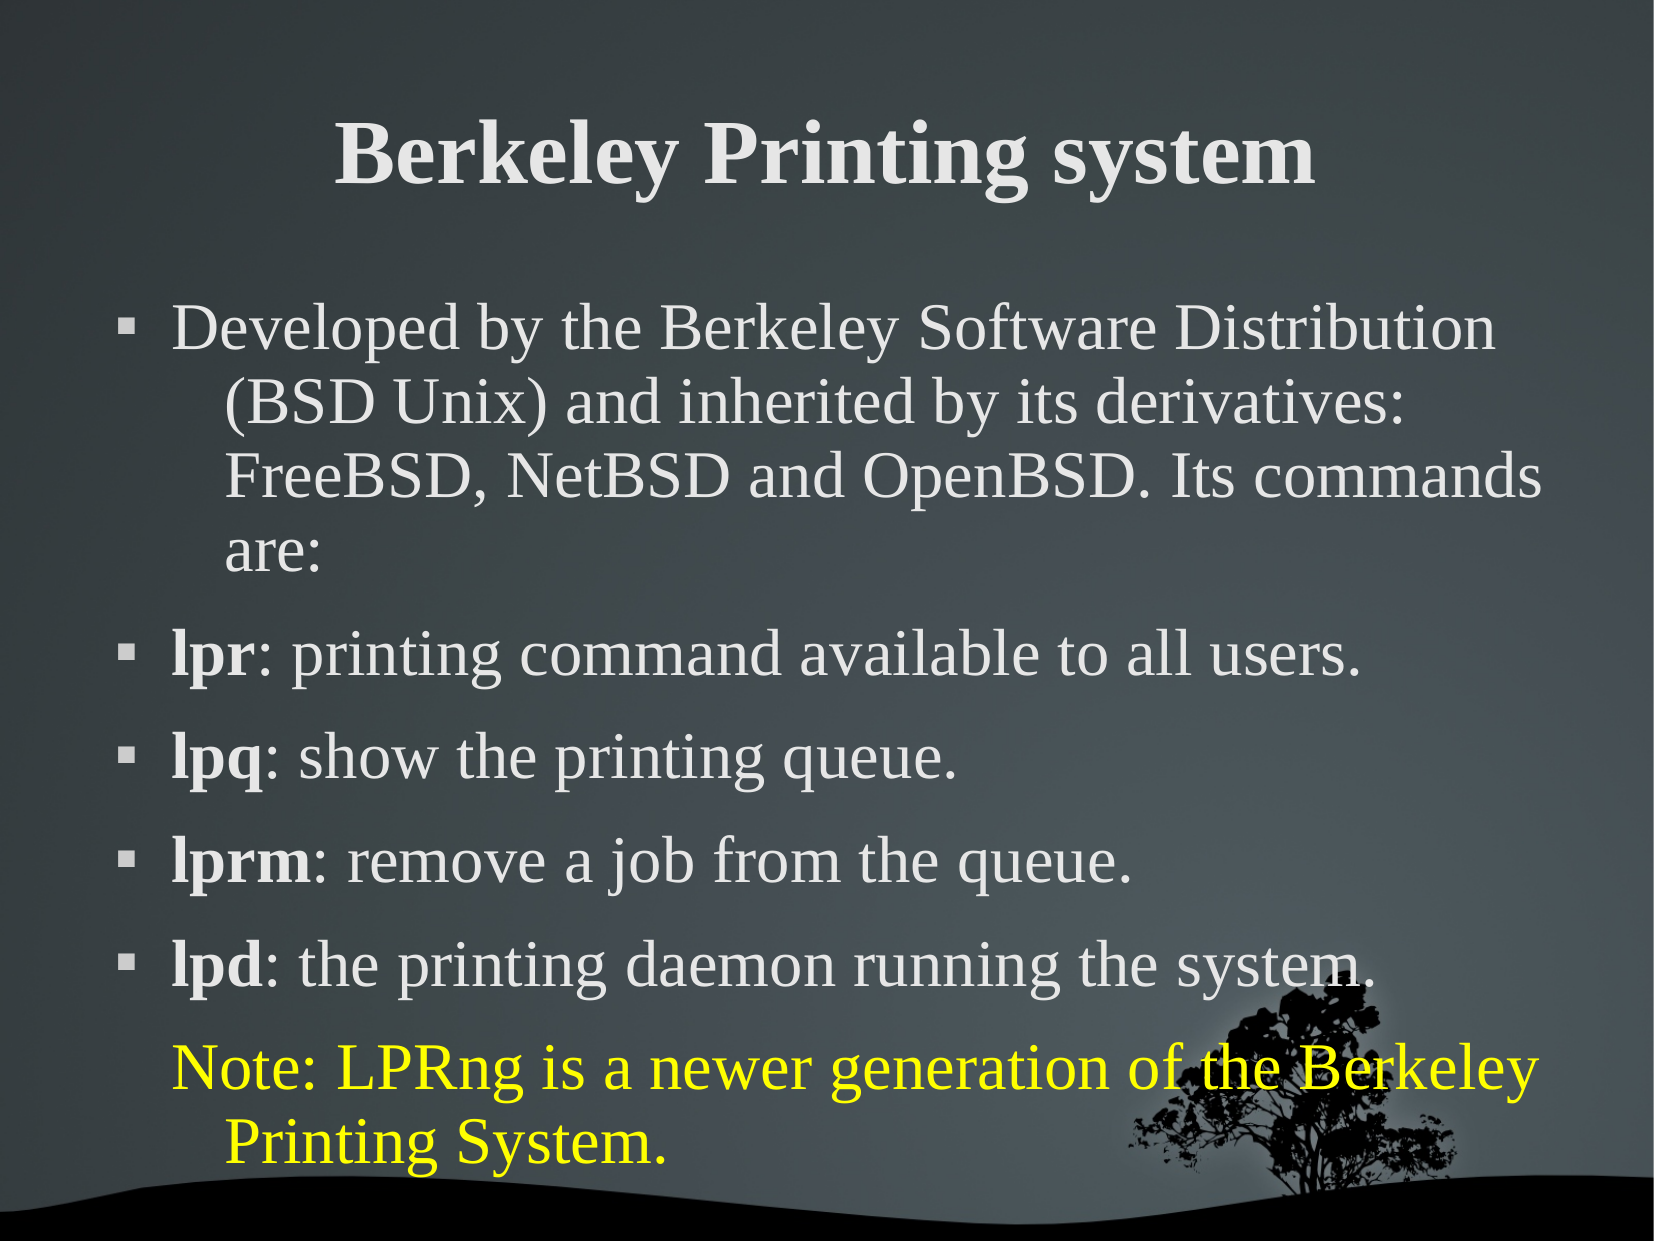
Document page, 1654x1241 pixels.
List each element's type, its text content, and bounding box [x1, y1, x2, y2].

picture [0, 0, 1654, 1241]
list Developed by the Berkeley Software Distribution (BSD Unix) and inherited by its derivatives: FreeBSD, NetBSD and OpenBSD. Its commands are: lpr: printing command available to all users. lpq: show the printing queue. lprm: remove a job from the queue. lpd: the printing daemon running the system. Note: LPRng is a newer generation of the Berkeley Printing System. [82, 290, 1571, 1179]
title Berkeley Printing system [82, 49, 1571, 257]
